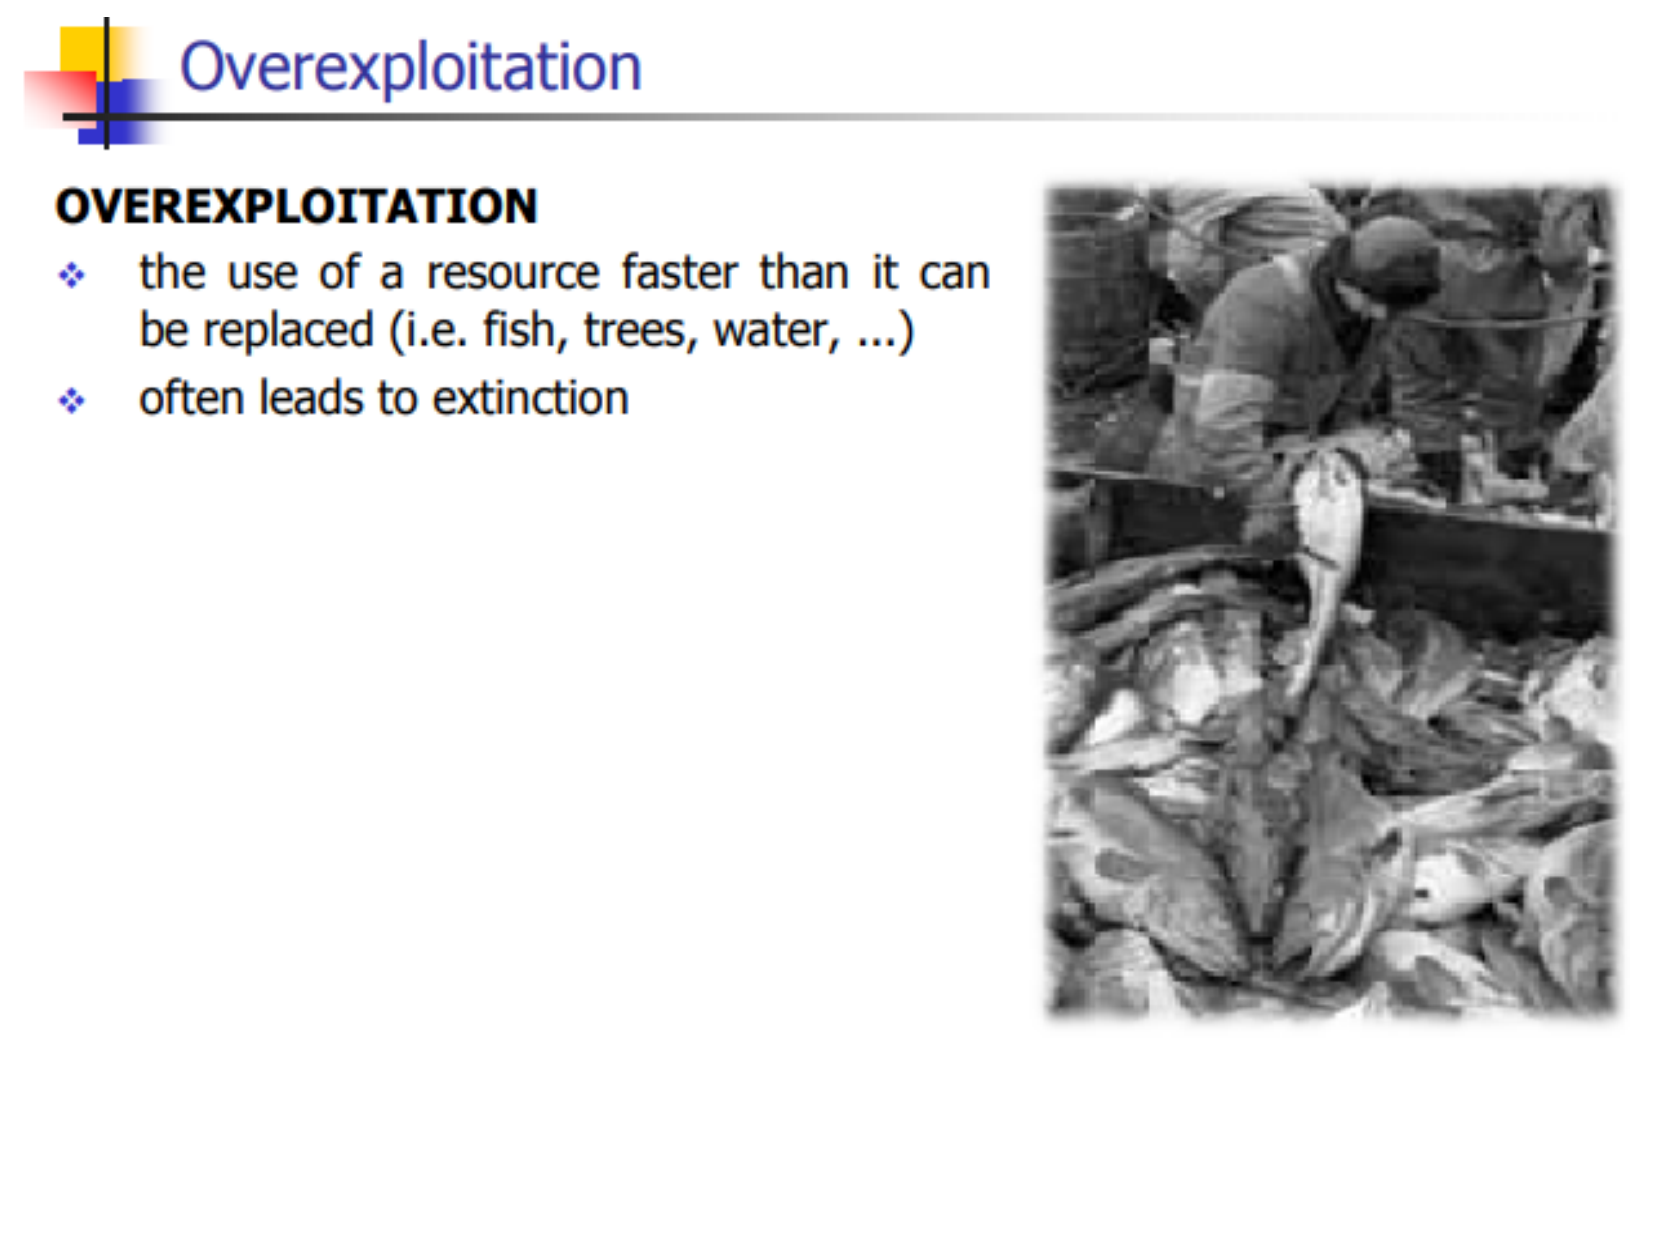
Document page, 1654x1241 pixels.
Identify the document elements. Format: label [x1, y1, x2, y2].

picture [12, 17, 1630, 1134]
